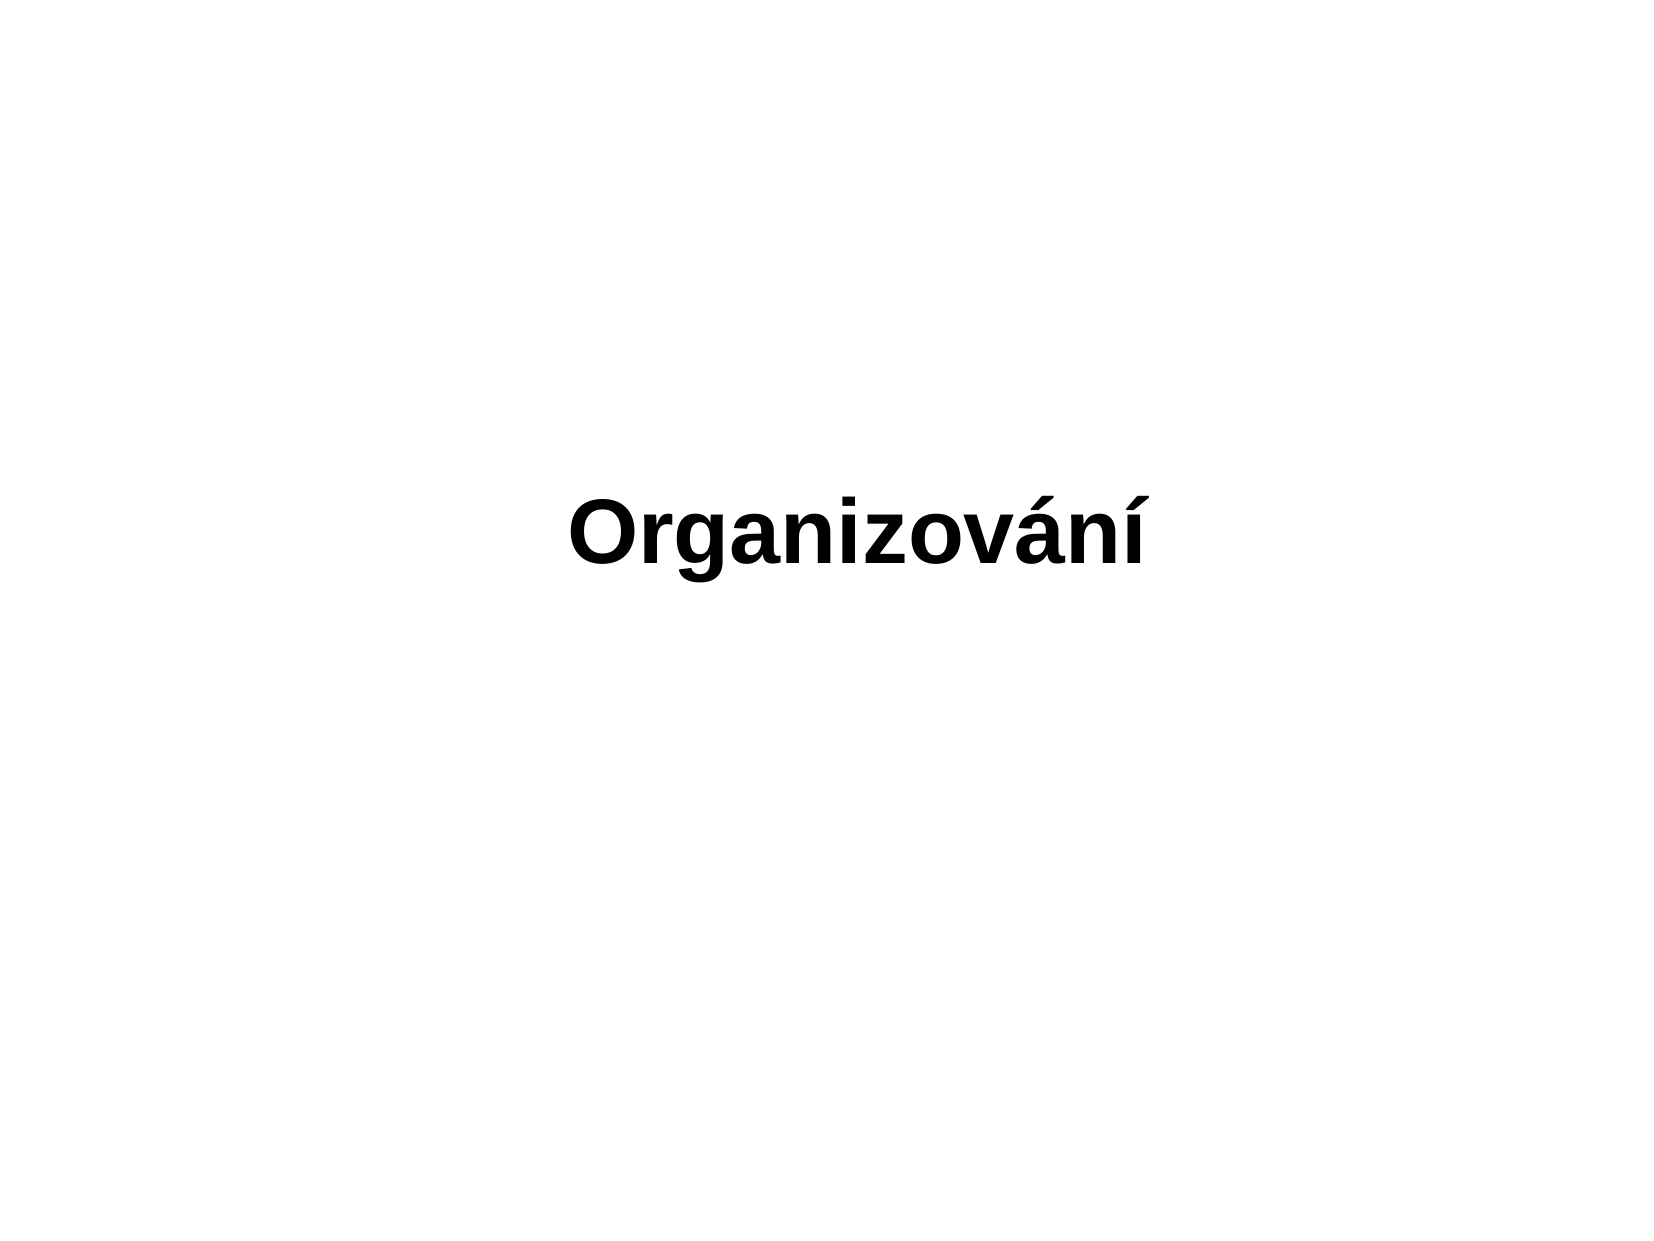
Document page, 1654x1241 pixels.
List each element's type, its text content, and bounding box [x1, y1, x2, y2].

text_box Organizování [214, 463, 1465, 590]
